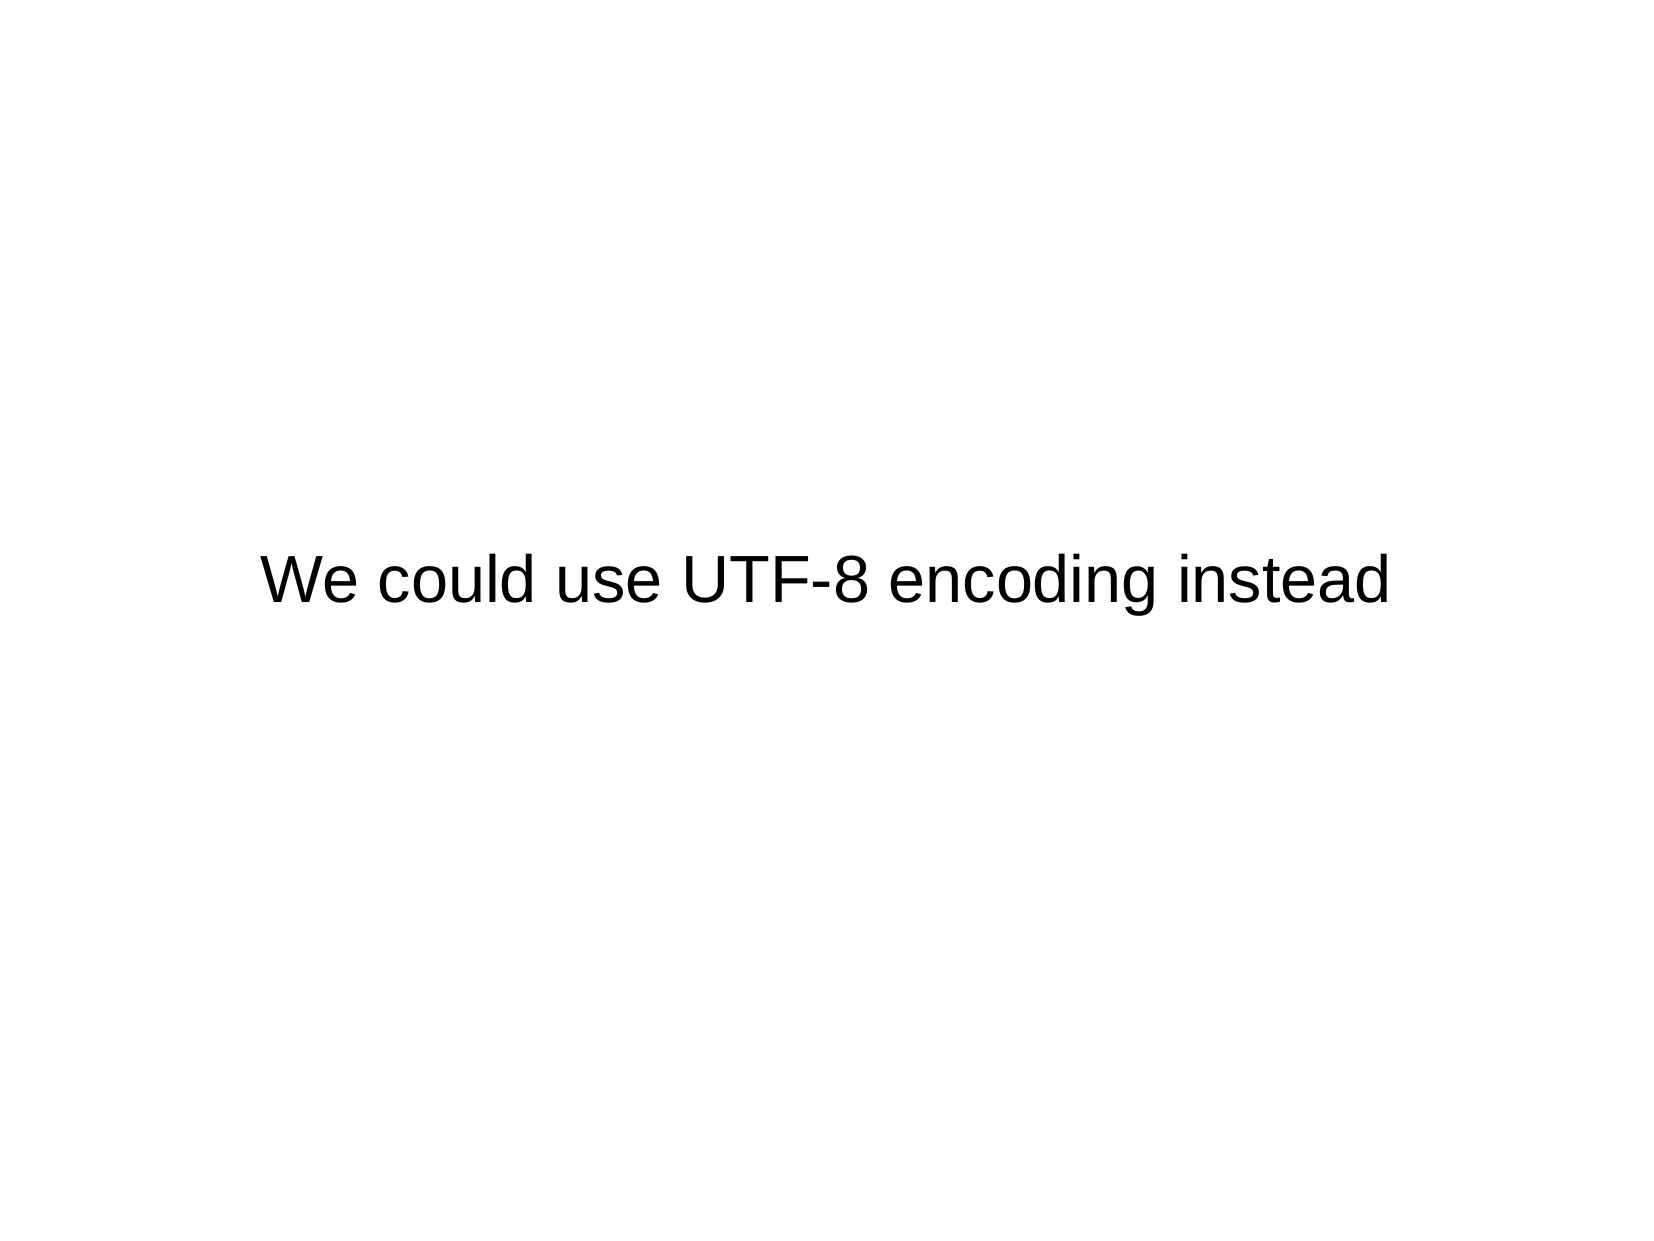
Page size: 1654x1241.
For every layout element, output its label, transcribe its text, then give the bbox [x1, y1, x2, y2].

subtitle We could use UTF-8 encoding instead [82, 49, 1571, 1109]
